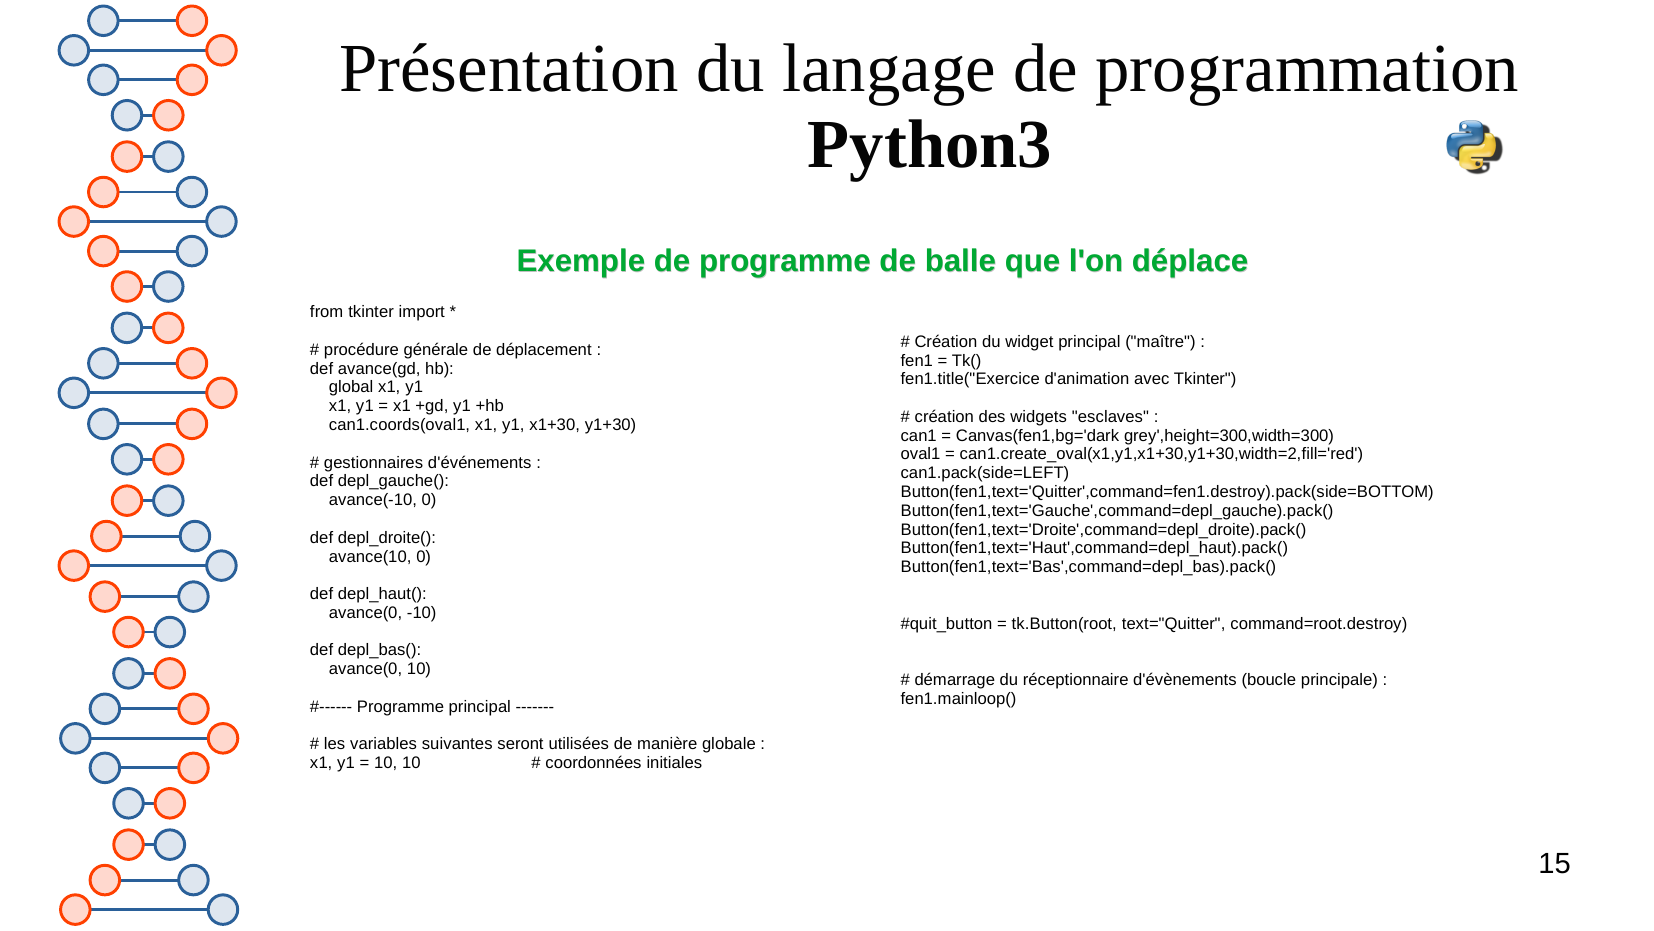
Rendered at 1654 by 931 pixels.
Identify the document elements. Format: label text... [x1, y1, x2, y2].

text_box from tkinter import * # procédure générale de déplacement : def avance(gd, hb): global x1, y1 x1, y1 = x1 +gd, y1 +hb can1.coords(oval1, x1, y1, x1+30, y1+30) # gestionnaires d'événements : def depl_gauche(): avance(-10, 0) def depl_droite(): avance(10, 0) def depl_haut(): avance(0, -10) def depl_bas(): avance(0, 10) #------ Programme principal ------- # les variables suivantes seront utilisées de manière globale : x1, y1 = 10, 10 # coordonnées initiales [295, 295, 886, 827]
text_box Exemple de programme de balle que l'on déplace [501, 236, 1300, 286]
title Présentation du langage de programmation Python3 [265, 29, 1595, 184]
text_box # Création du widget principal ("maître") : fen1 = Tk() fen1.title("Exercice d'animation avec Tkinter") # création des widgets "esclaves" : can1 = Canvas(fen1,bg='dark grey',height=300,width=300) oval1 = can1.create_oval(x1,y1,x1+30,y1+30,width=2,fill='red') can1.pack(side=LEFT) Button(fen1,text='Quitter',command=fen1.destroy).pack(side=BOTTOM) Button(fen1,text='Gauche',command=depl_gauche).pack() Button(fen1,text='Droite',command=depl_droite).pack() Button(fen1,text='Haut',command=depl_haut).pack() Button(fen1,text='Bas',command=depl_bas).pack() #quit_button = tk.Button(root, text="Quitter", command=root.destroy) # démarrage du réceptionnaire d'évènements (boucle principale) : fen1.mainloop() [885, 324, 1506, 768]
picture [1443, 118, 1506, 176]
